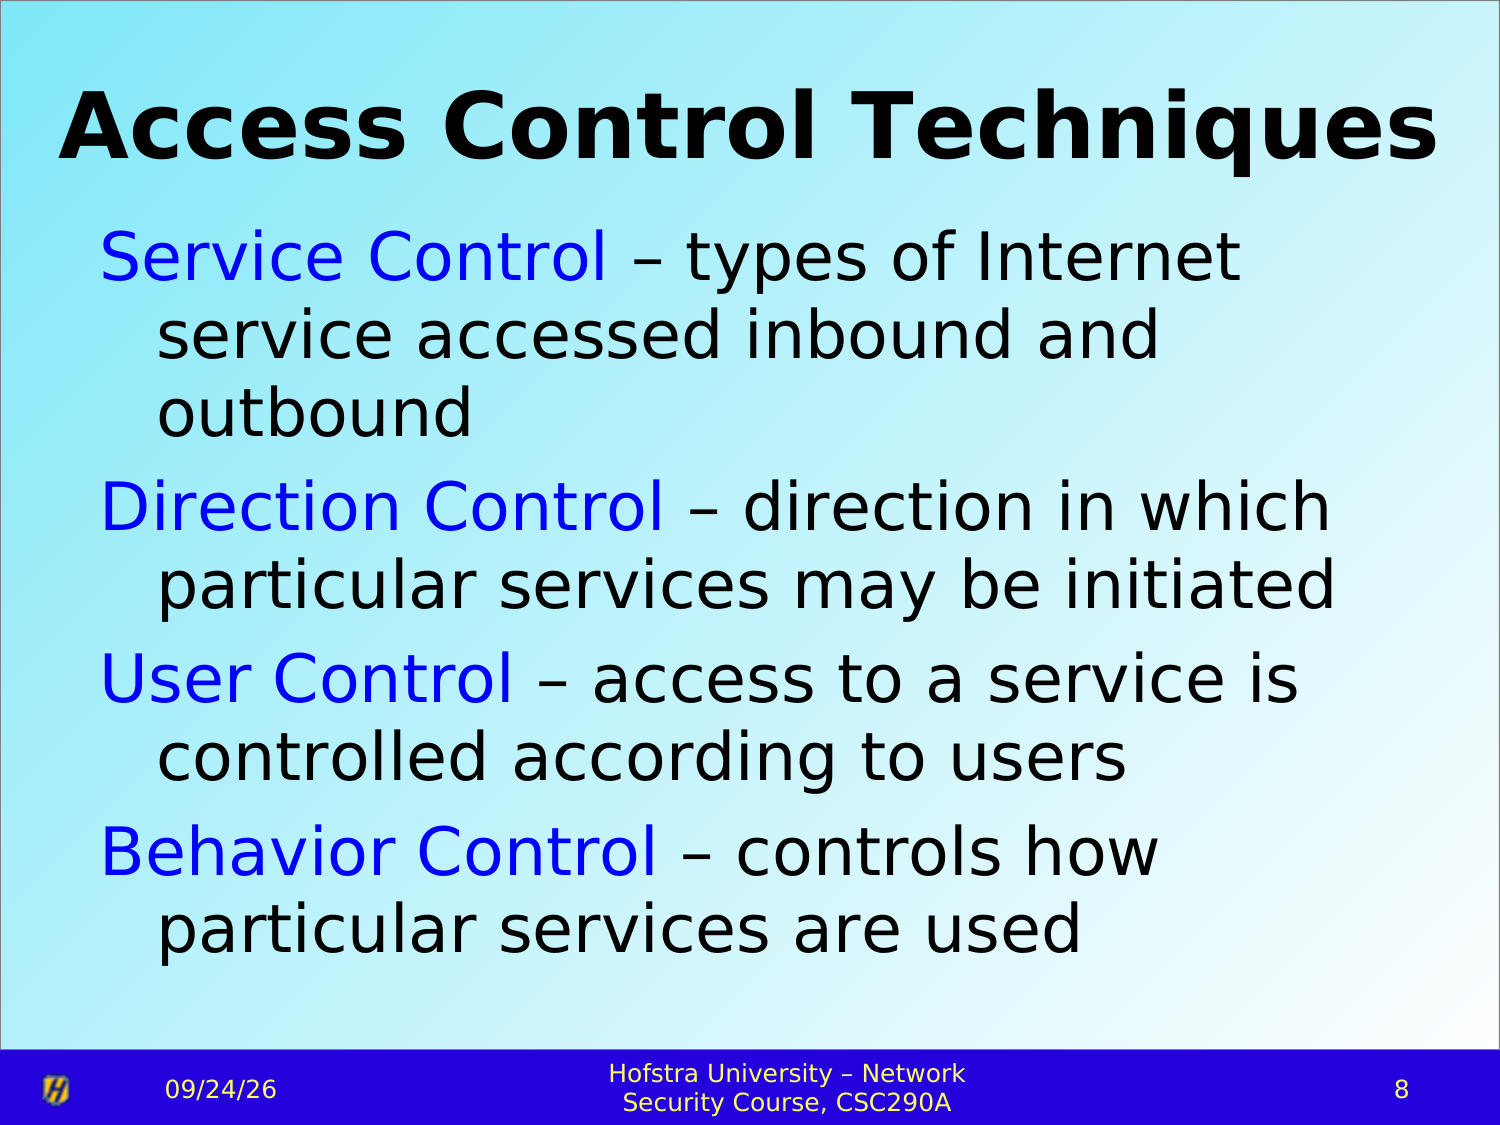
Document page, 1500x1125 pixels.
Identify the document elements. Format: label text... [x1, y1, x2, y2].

list Service Control – types of Internet service accessed inbound and outbound Direction Control – direction in which particular services may be initiated User Control – access to a service is controlled according to users Behavior Control – controls how particular services are used [85, 211, 1426, 1071]
picture [37, 1072, 76, 1110]
title Access Control Techniques [37, 58, 1463, 188]
